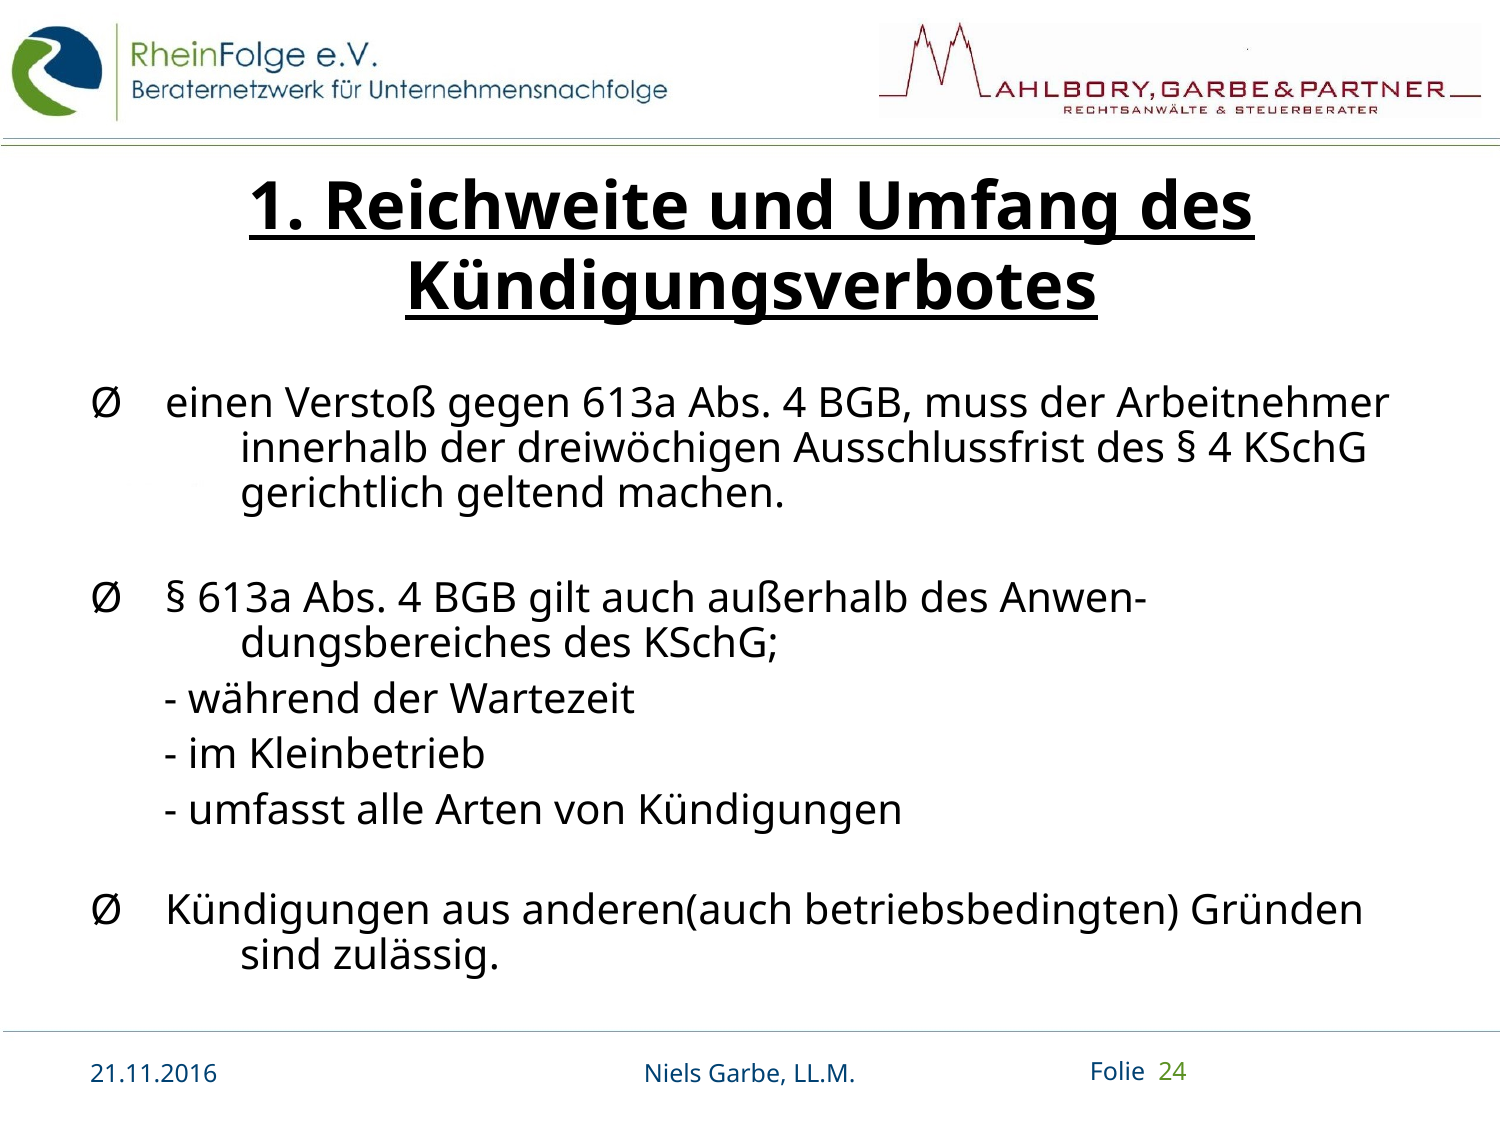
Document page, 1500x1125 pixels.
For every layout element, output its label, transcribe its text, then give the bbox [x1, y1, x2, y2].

text_box 21.11.2016 [75, 1042, 426, 1103]
text_box Folie ‹Nr.› [1074, 1042, 1426, 1103]
title 1. Reichweite und Umfang des Kündigungsverbotes [76, 149, 1427, 337]
text_box Niels Garbe, LL.M. [512, 1042, 988, 1103]
list einen Verstoß gegen 613a Abs. 4 BGB, muss der Arbeitnehmer innerhalb der dreiwöchigen Ausschlussfrist des § 4 KSchG gerichtlich geltend machen. § 613a Abs. 4 BGB gilt auch außerhalb des Anwen-dungsbereiches des KSchG; - während der Wartezeit - im Kleinbetrieb - umfasst alle Arten von Kündigungen Kündigungen aus anderen(auch betriebsbedingten) Gründen sind zulässig. [75, 373, 1426, 1024]
